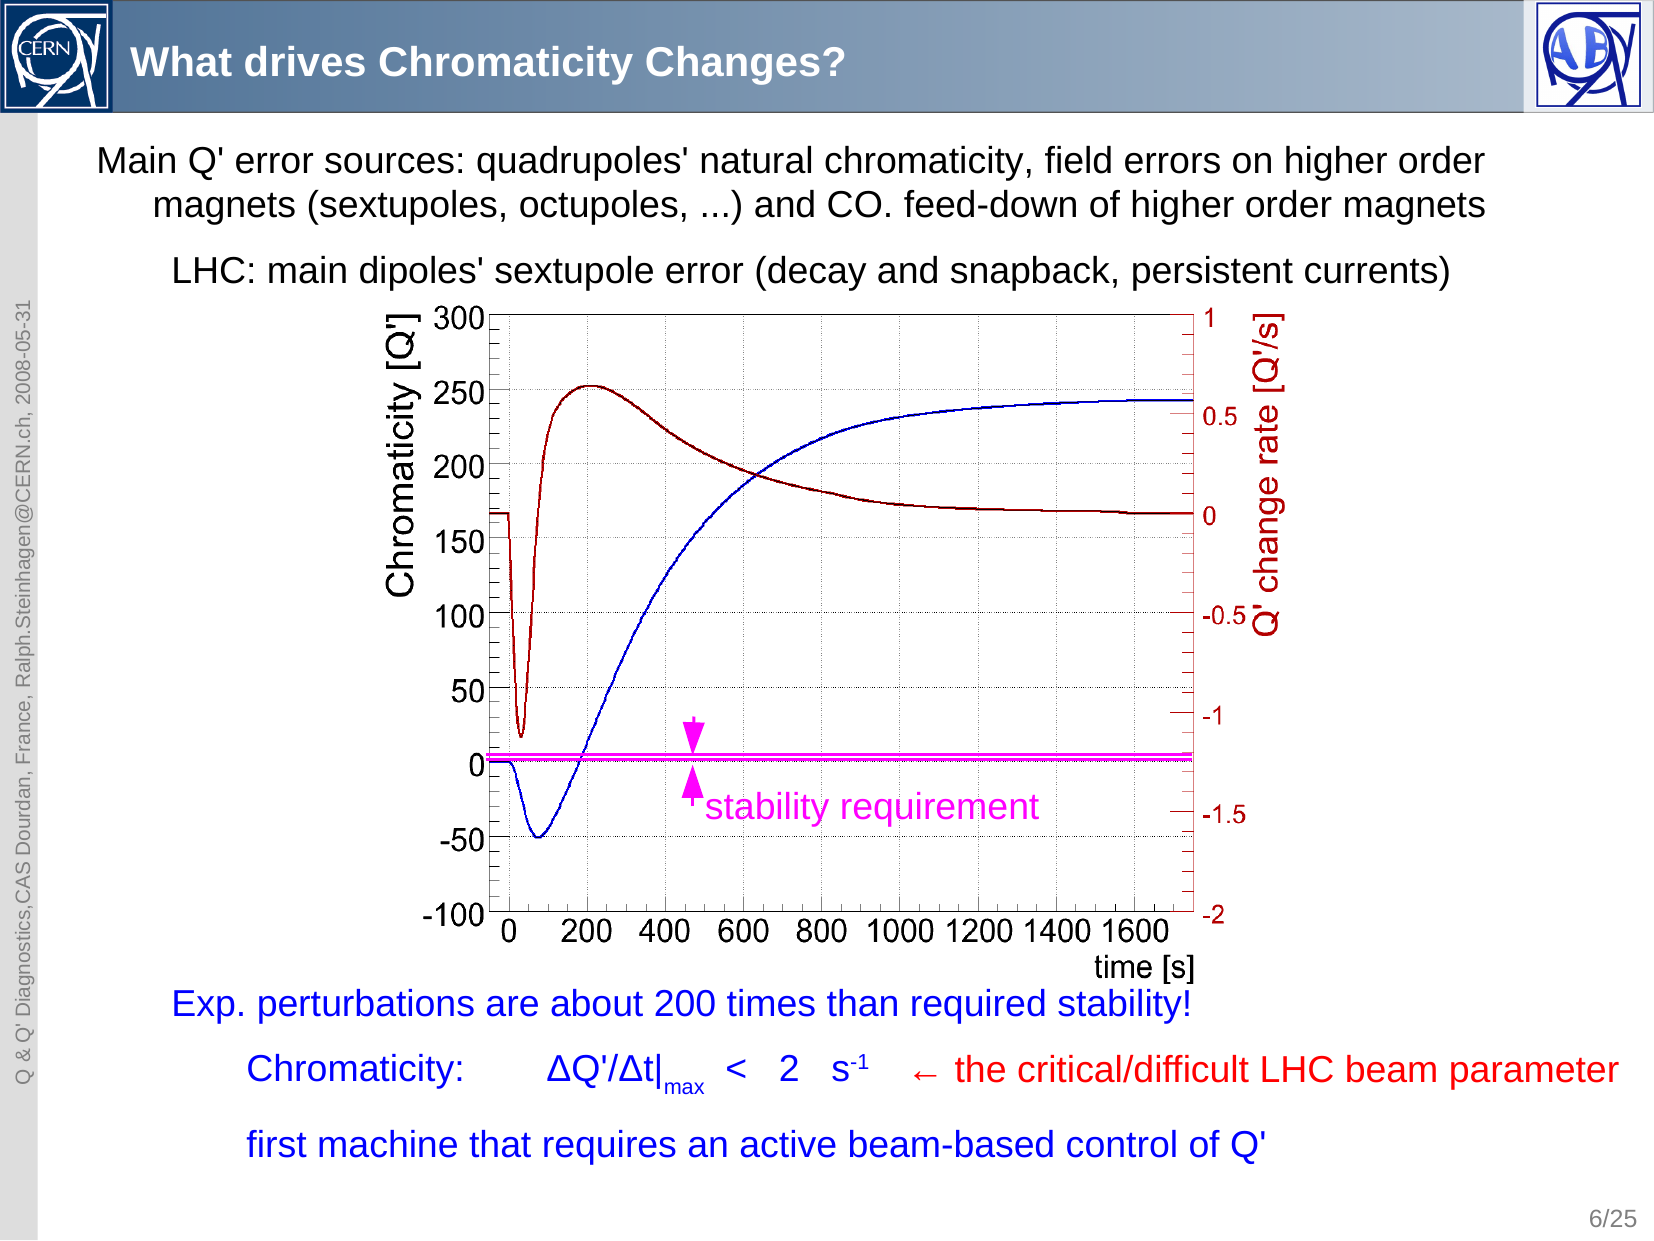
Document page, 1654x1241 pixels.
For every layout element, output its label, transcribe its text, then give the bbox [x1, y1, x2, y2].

picture [0, 0, 113, 113]
list Main Q' error sources: quadrupoles' natural chromaticity, field errors on higher order magnets (sextupoles, octupoles, ...) and CO. feed-down of higher order magnets LHC: main dipoles' sextupole error (decay and snapback, persistent currents) Exp. perturbations are about 200 times than required stability! Chromaticity: ΔQ'/Δt|max < 2 s-1 first machine that requires an active beam-based control of Q' [96, 138, 1585, 1214]
text_box ← the critical/difficult LHC beam parameter [891, 1041, 1635, 1104]
title What drives Chromaticity Changes? [130, 0, 1498, 125]
picture [1535, 1, 1642, 108]
